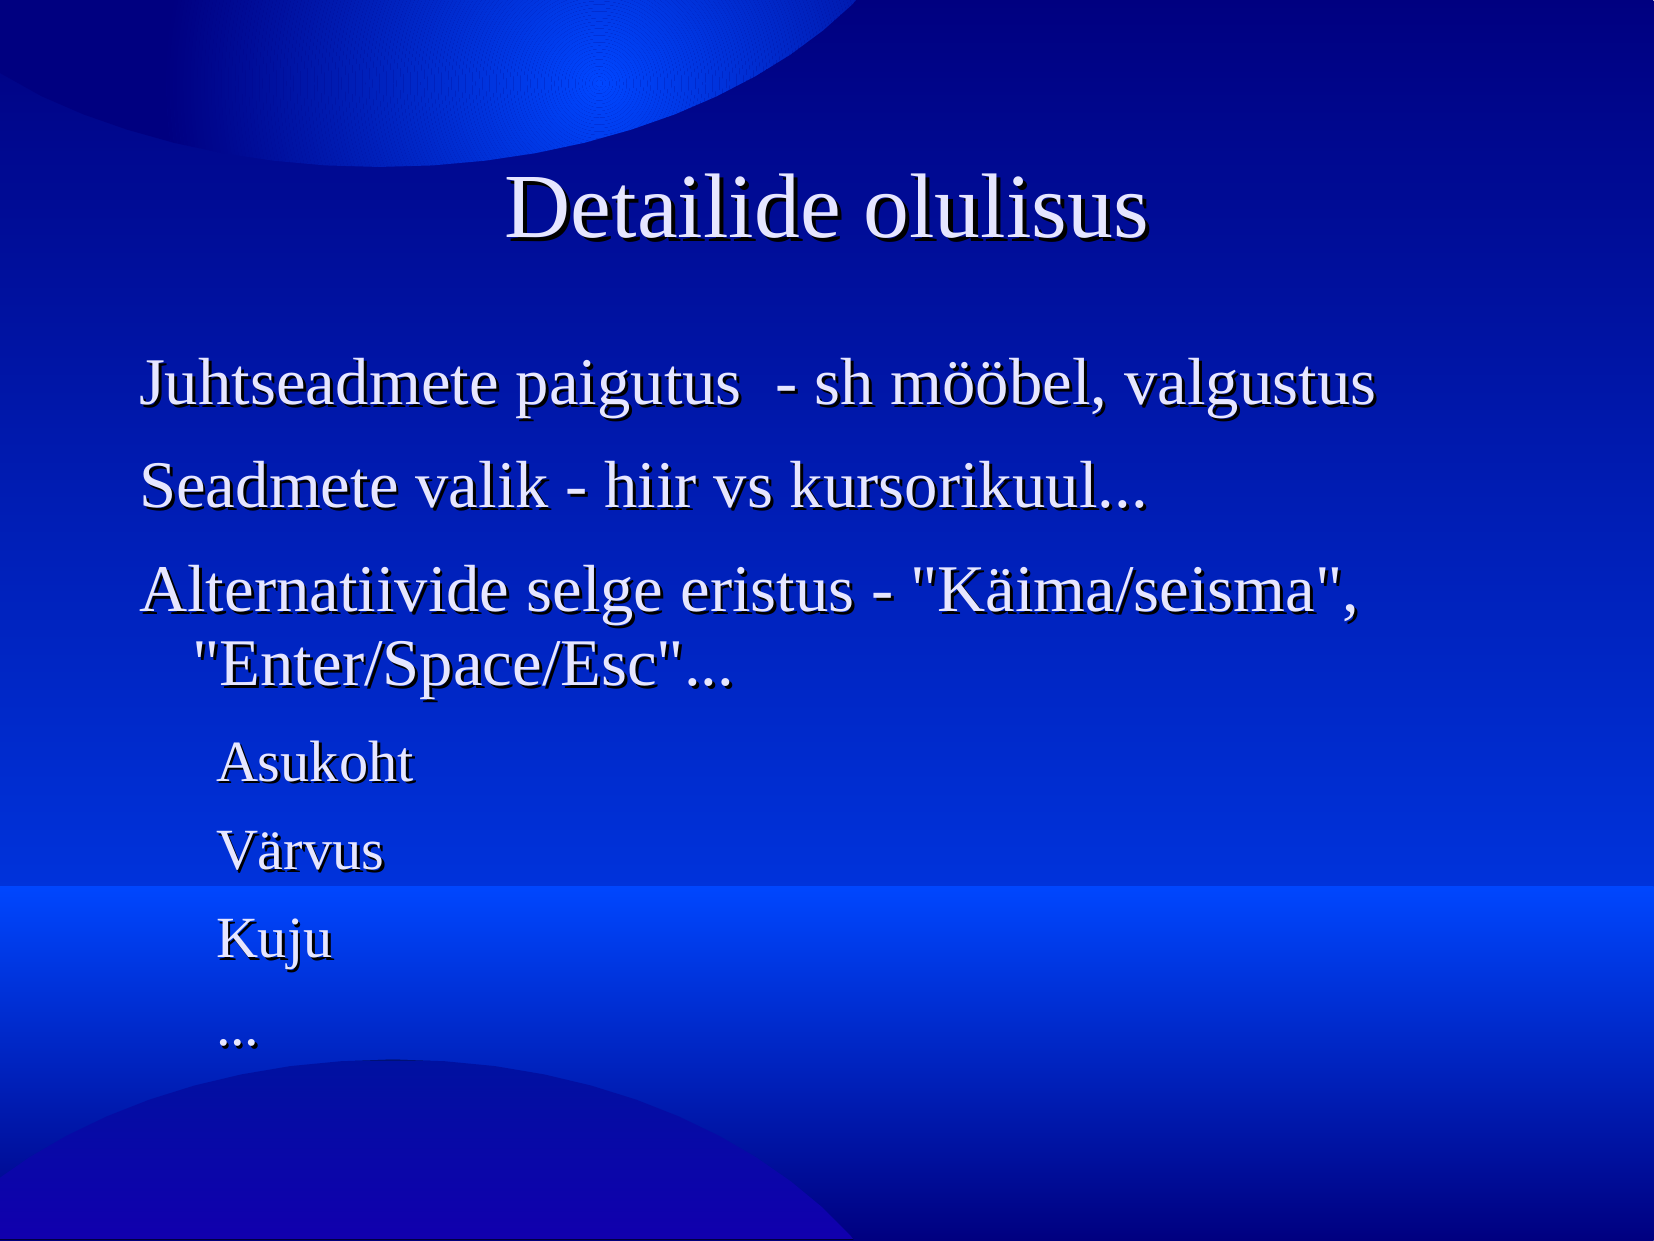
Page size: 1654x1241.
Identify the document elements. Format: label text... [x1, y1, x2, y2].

title Detailide olulisus [121, 102, 1534, 311]
list Juhtseadmete paigutus - sh mööbel, valgustus Seadmete valik - hiir vs kursorikuul... Alternatiivide selge eristus - "Käima/seisma", "Enter/Space/Esc"... Asukoht Värvus Kuju ... [121, 344, 1534, 1127]
